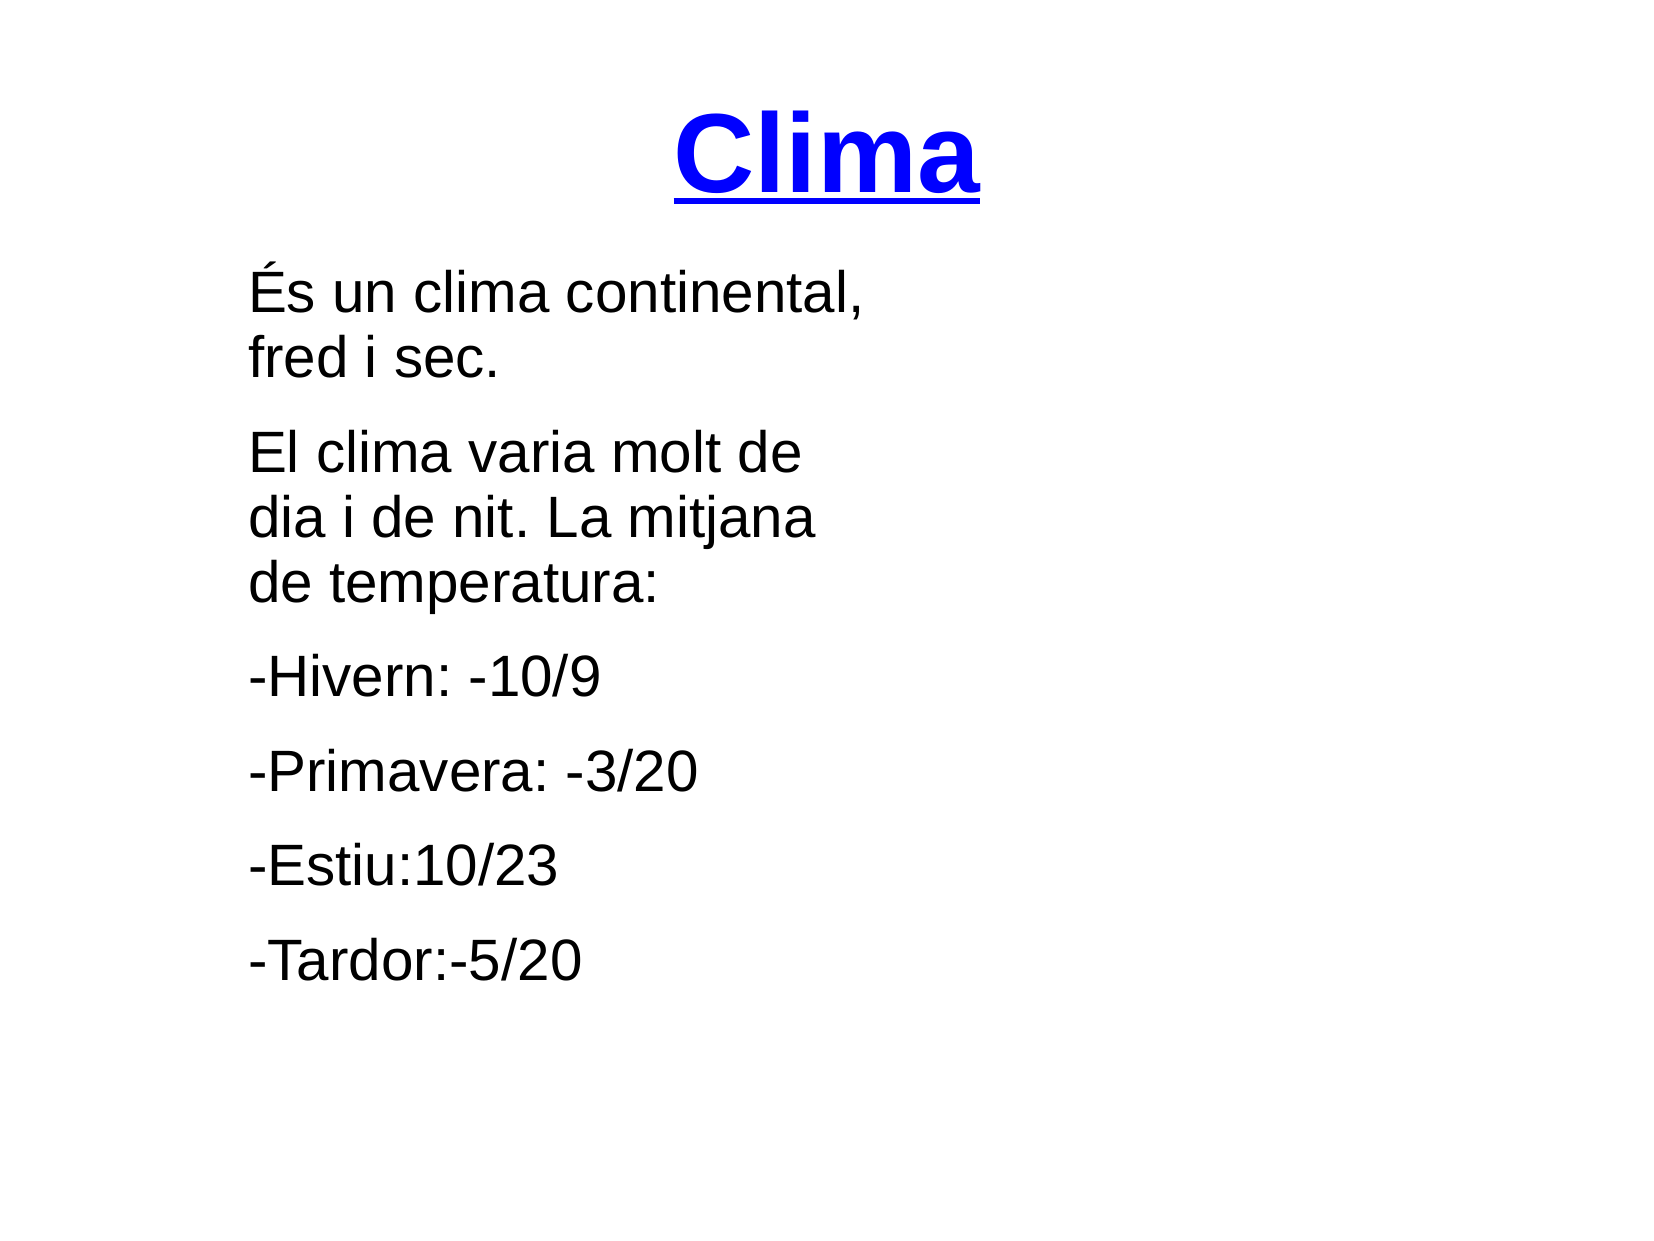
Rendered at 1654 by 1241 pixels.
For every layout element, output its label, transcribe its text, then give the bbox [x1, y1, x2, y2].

title Clima [82, 49, 1571, 257]
list És un clima continental, fred i sec. El clima varia molt de dia i de nit. La mitjana de temperatura: -Hivern: -10/9 -Primavera: -3/20 -Estiu:10/23 -Tardor:-5/20 [177, 259, 888, 510]
